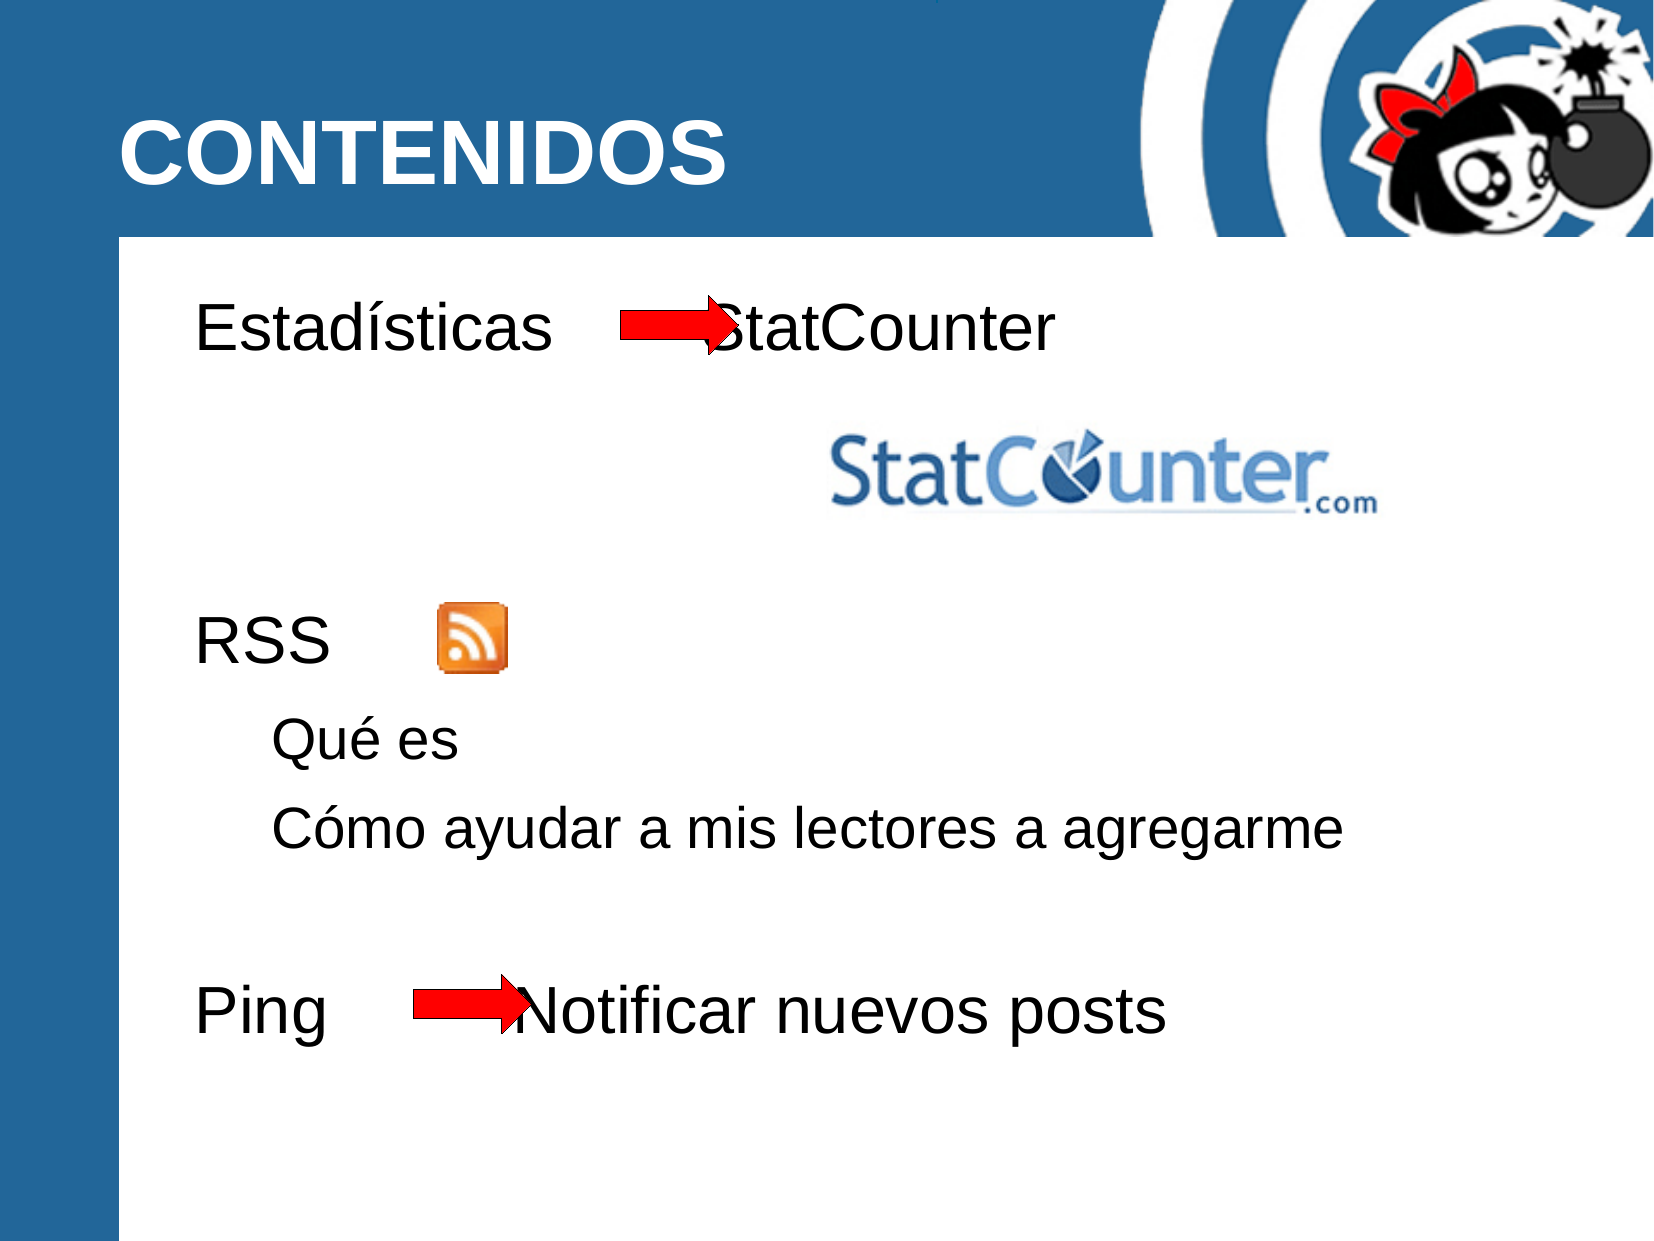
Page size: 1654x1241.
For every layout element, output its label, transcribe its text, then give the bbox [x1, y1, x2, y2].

chart [826, 413, 1388, 520]
text_box [413, 974, 532, 1034]
picture [437, 602, 508, 674]
list Estadísticas StatCounter RSS Qué es Cómo ayudar a mis lectores a agregarme Ping Notificar nuevos posts [177, 290, 1571, 1109]
picture [0, 0, 1654, 1241]
title CONTENIDOS [118, 49, 1607, 257]
text_box [620, 295, 739, 355]
